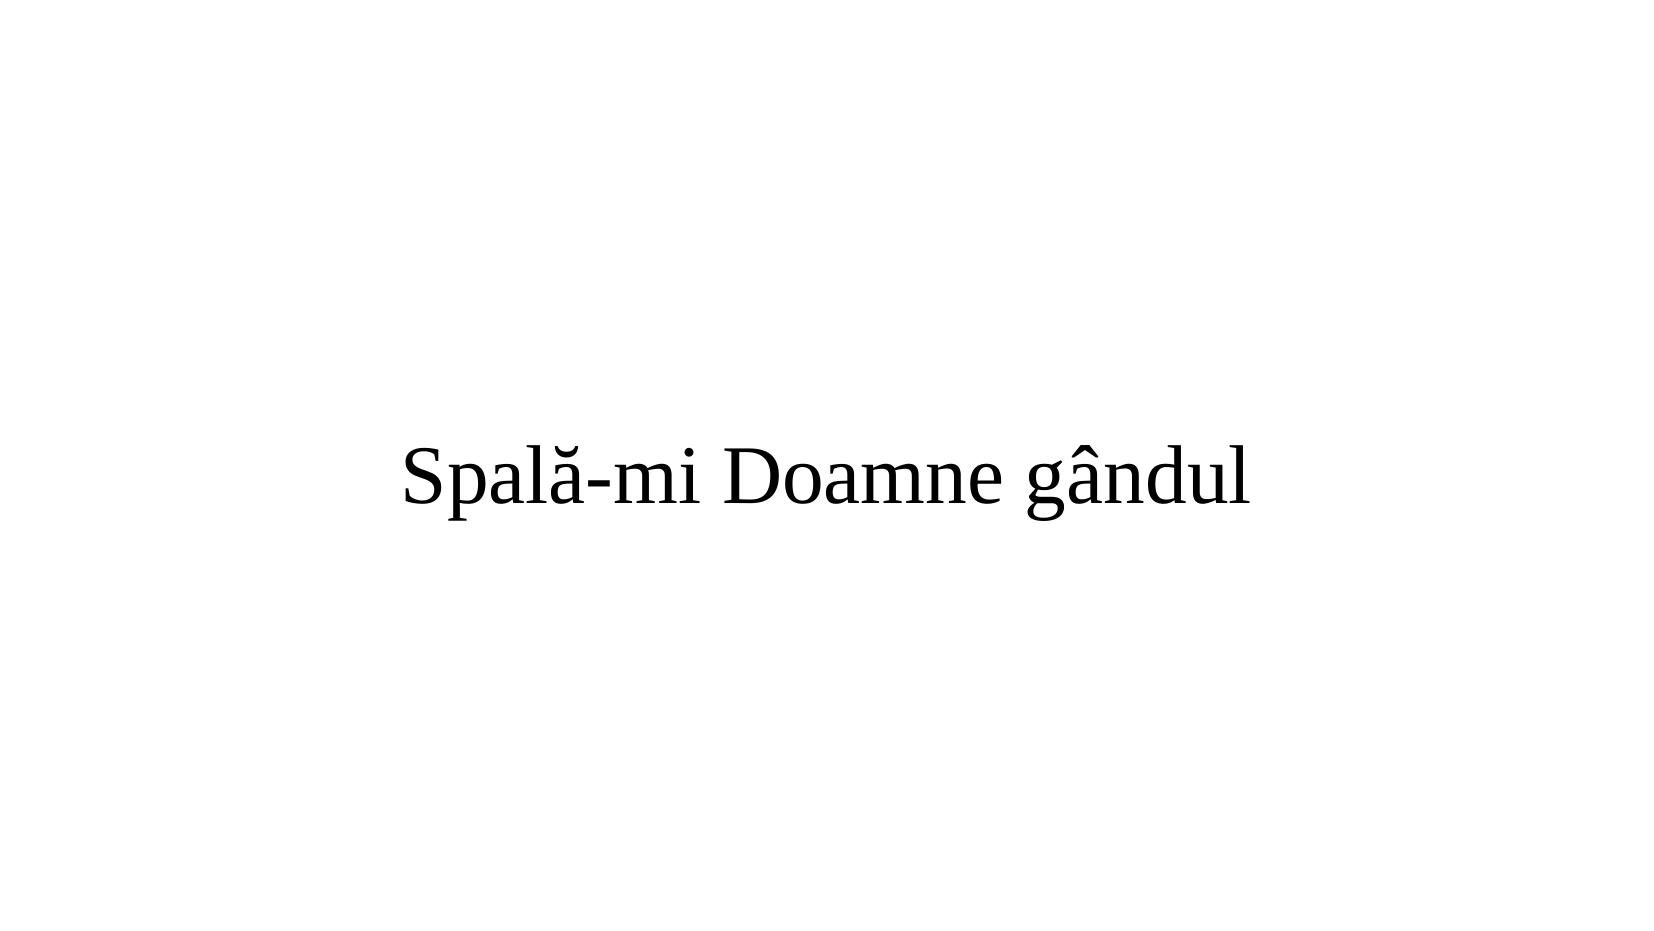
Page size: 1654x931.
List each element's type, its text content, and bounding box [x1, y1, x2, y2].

title Spală-mi Doamne gândul [165, 420, 1489, 521]
